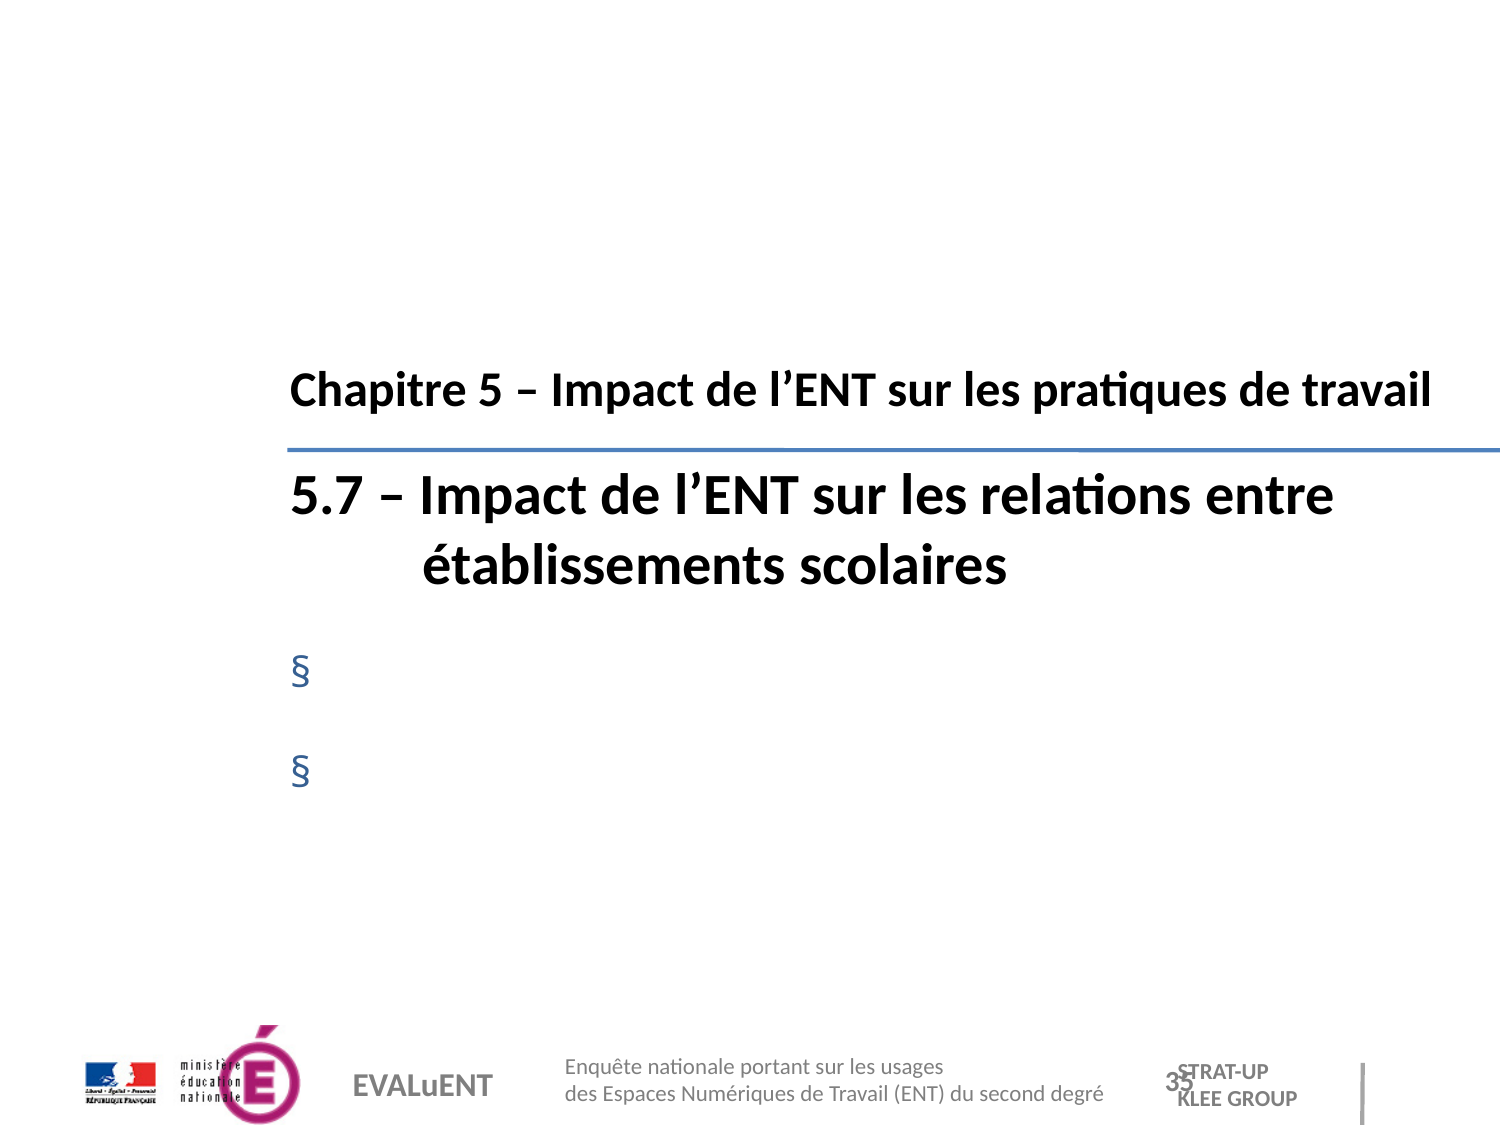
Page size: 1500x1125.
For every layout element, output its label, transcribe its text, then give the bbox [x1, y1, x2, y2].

text_box [1074, 1050, 1426, 1110]
text_box Chapitre 5 – Impact de l’ENT sur les pratiques de travail 5.7 – Impact de l’ENT sur les relations entre établissements scolaires [275, 348, 1500, 801]
